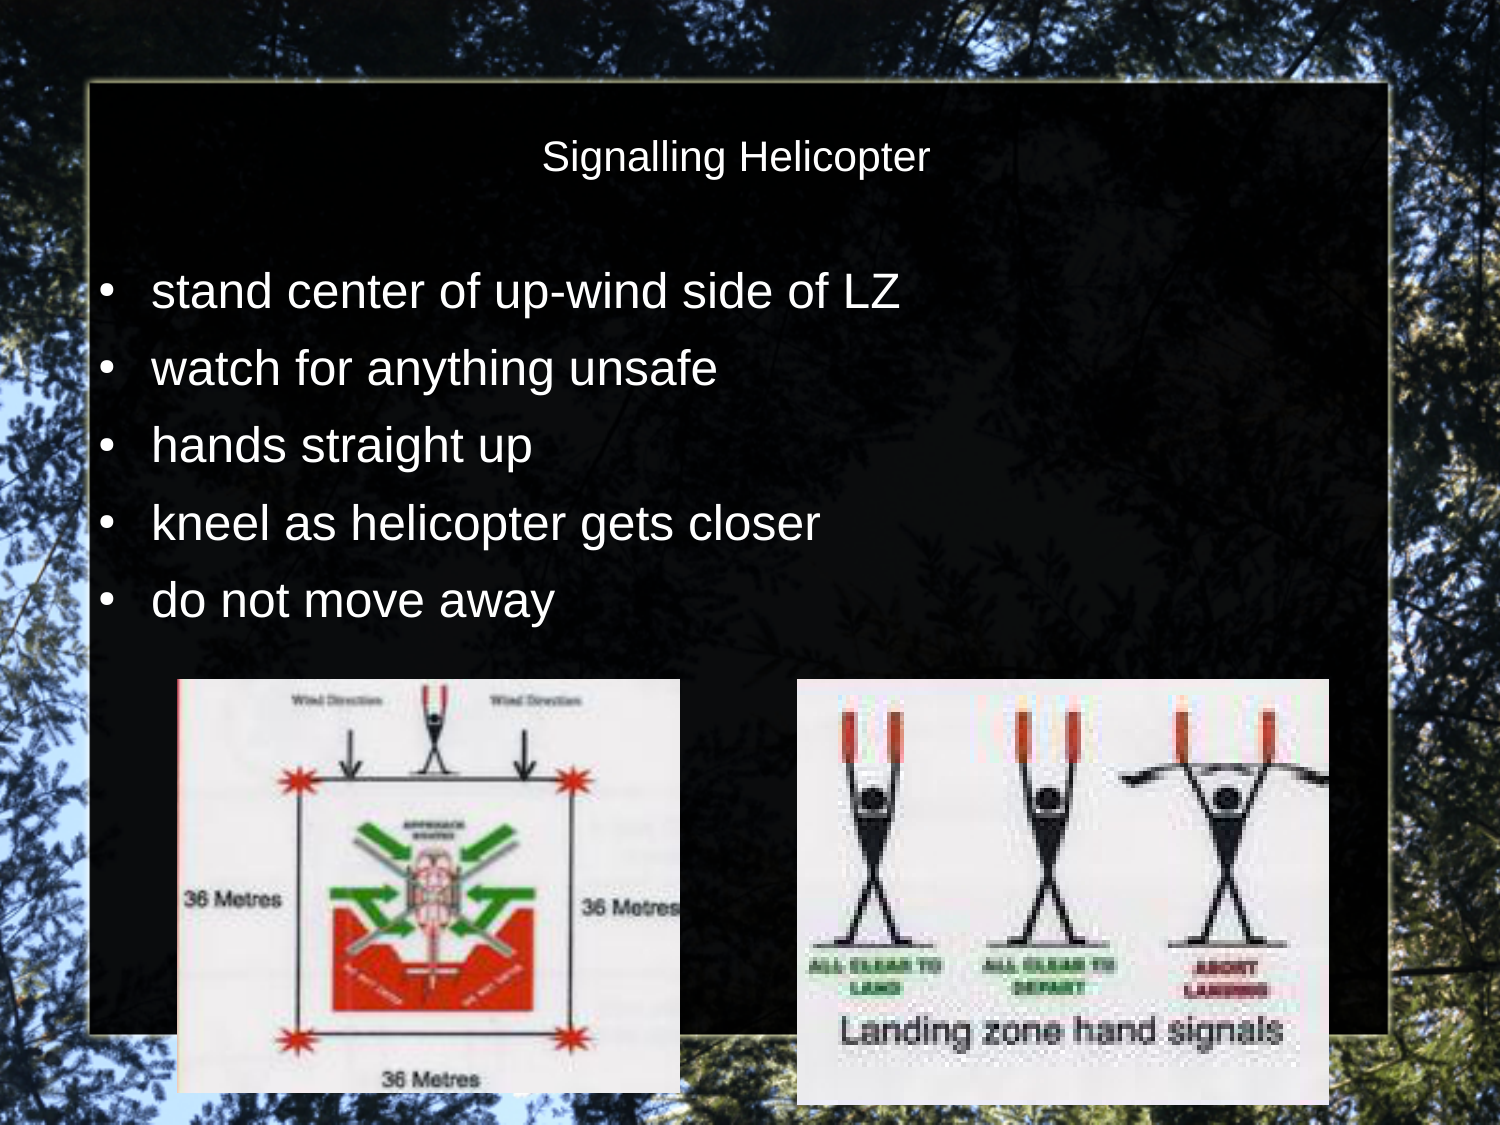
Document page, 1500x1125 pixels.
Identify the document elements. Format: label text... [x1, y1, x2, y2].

title Signalling Helicopter [80, 80, 1393, 233]
list stand center of up-wind side of LZ watch for anything unsafe hands straight up kneel as helicopter gets closer do not move away [80, 263, 1393, 916]
picture [0, 0, 1500, 1125]
